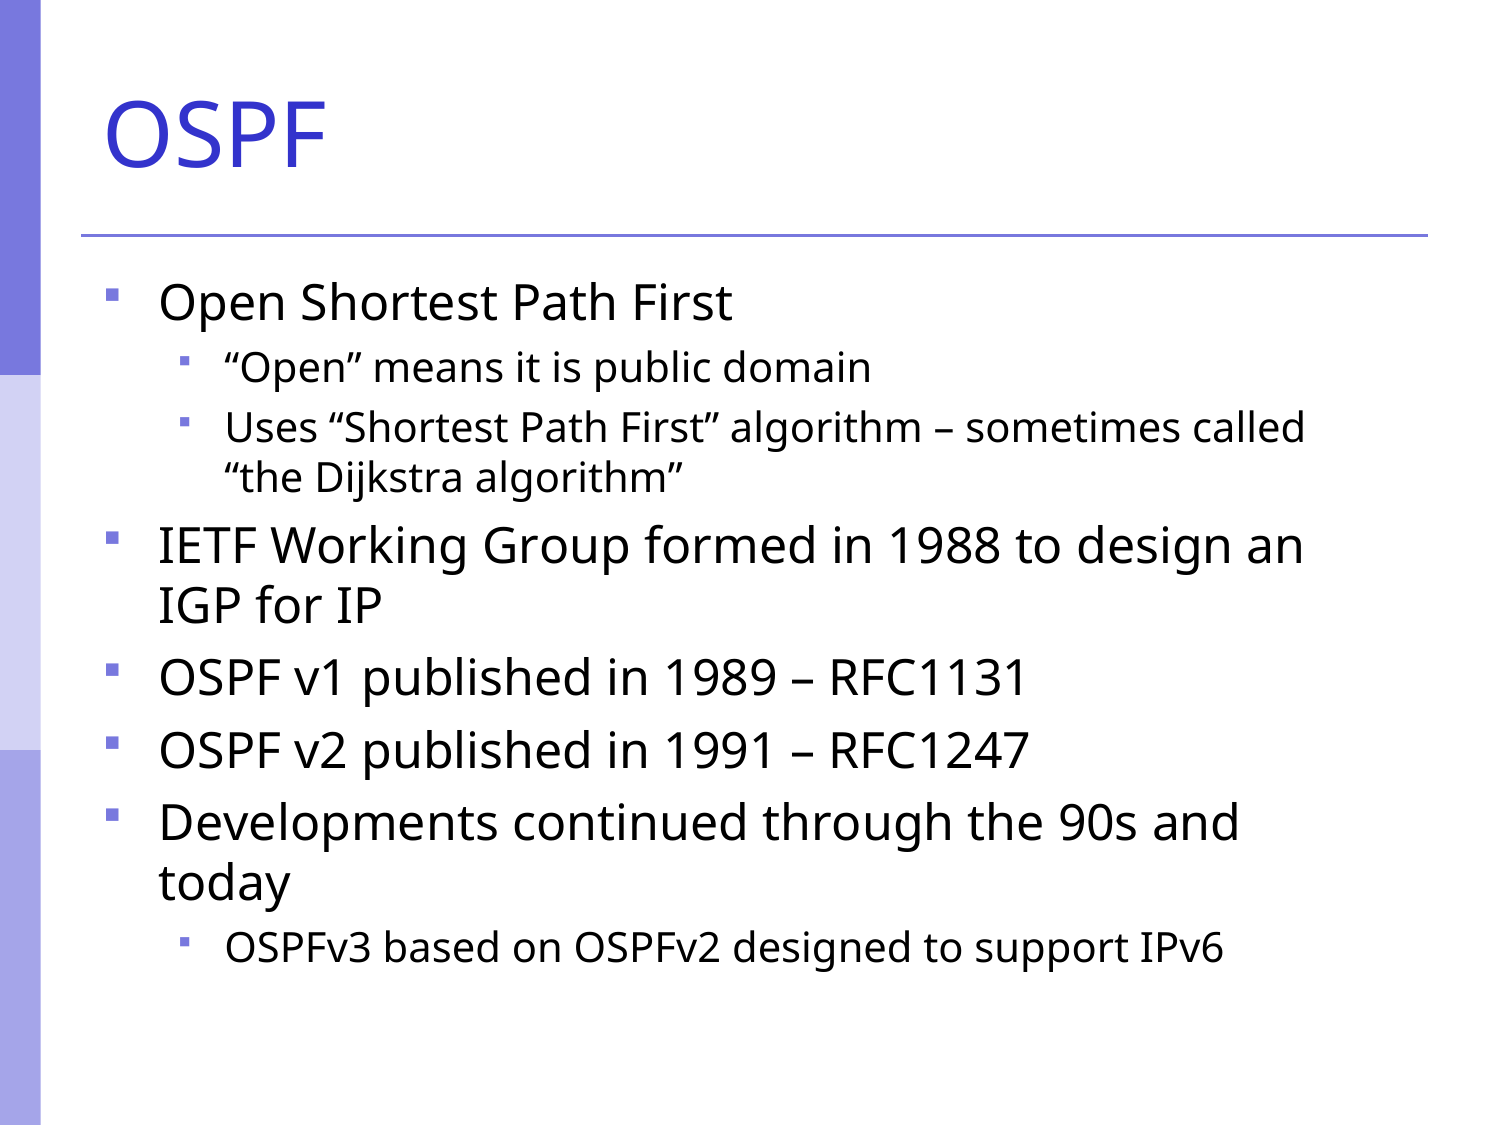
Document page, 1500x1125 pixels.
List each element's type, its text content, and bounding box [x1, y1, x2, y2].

title OSPF [87, 37, 1363, 225]
list Open Shortest Path First “Open” means it is public domain Uses “Shortest Path First” algorithm – sometimes called “the Dijkstra algorithm” IETF Working Group formed in 1988 to design an IGP for IP OSPF v1 published in 1989 – RFC1131 OSPF v2 published in 1991 – RFC1247 Developments continued through the 90s and today OSPFv3 based on OSPFv2 designed to support IPv6 [87, 262, 1363, 1026]
